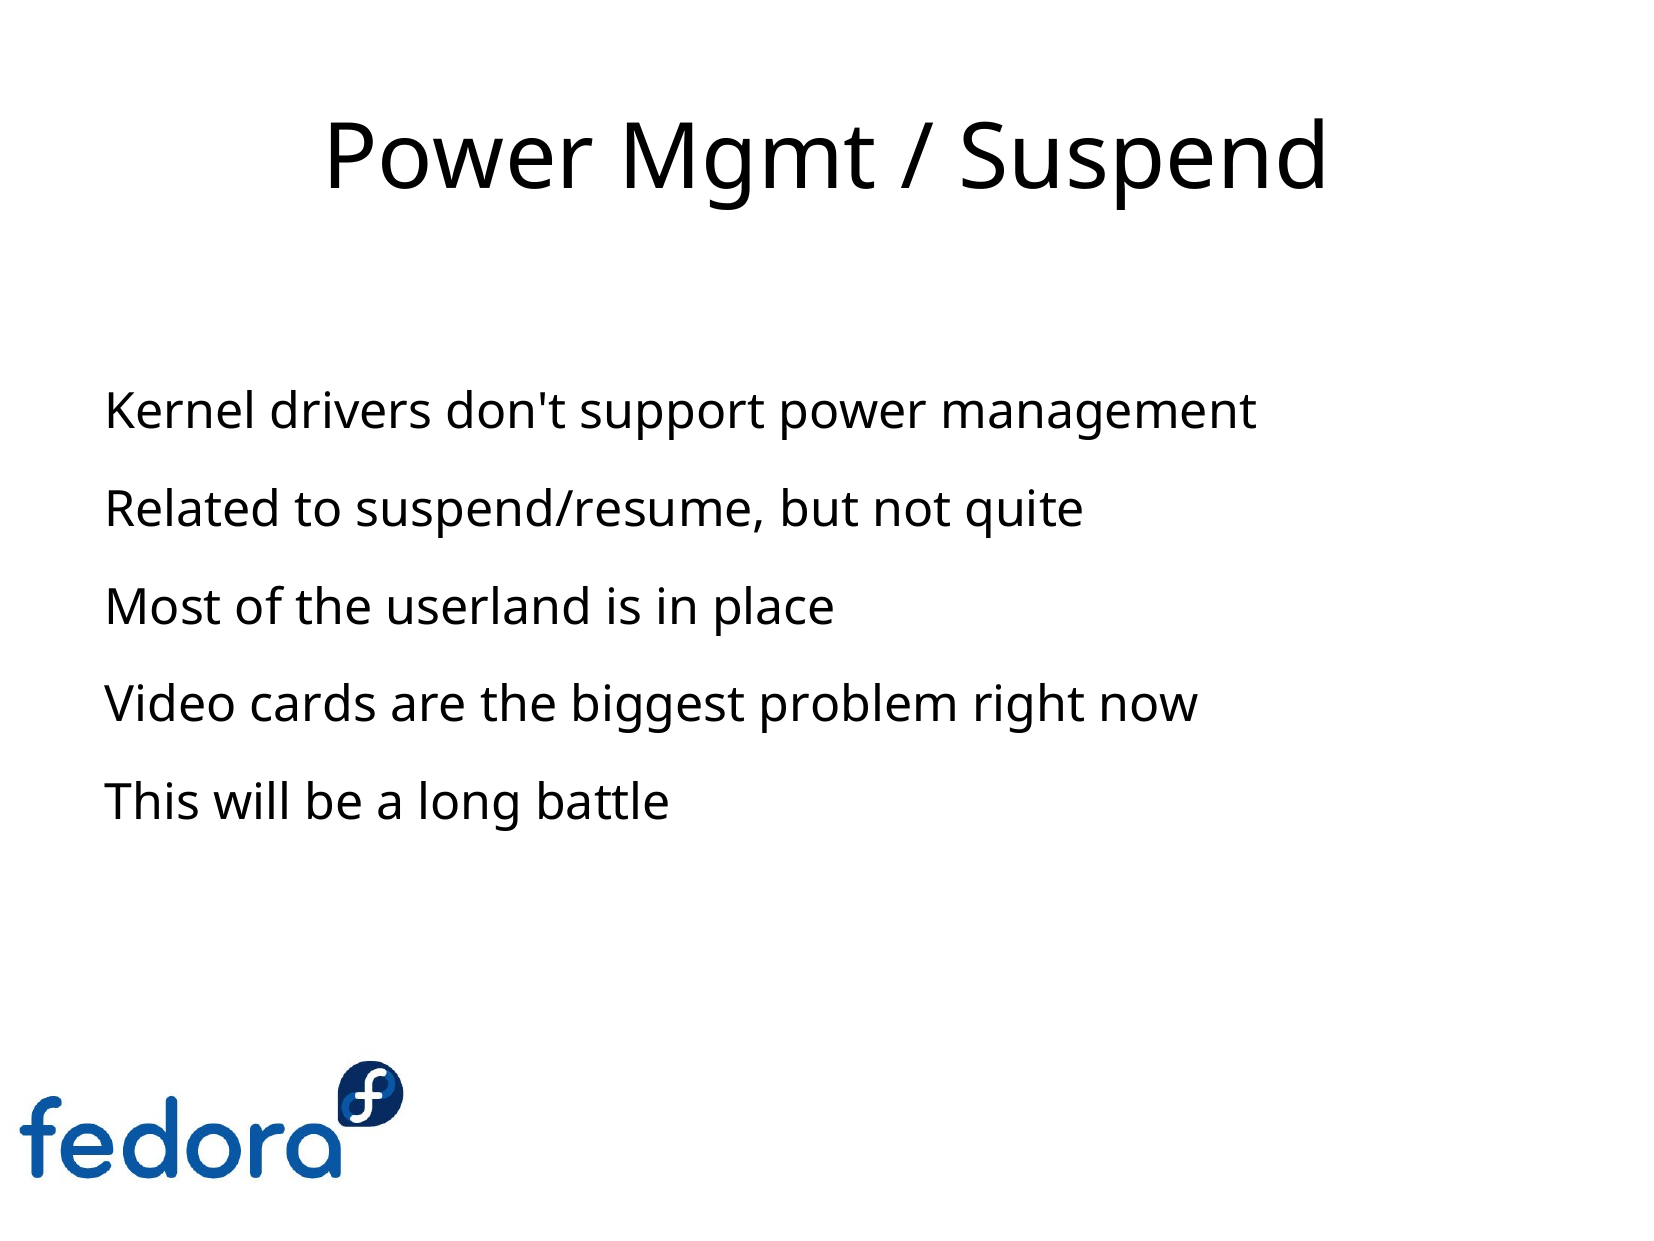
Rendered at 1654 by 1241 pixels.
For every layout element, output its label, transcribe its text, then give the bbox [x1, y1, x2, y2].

list Kernel drivers don't support power management Related to suspend/resume, but not quite Most of the userland is in place Video cards are the biggest problem right now This will be a long battle [86, 375, 1576, 976]
picture [11, 1049, 413, 1199]
title Power Mgmt / Suspend [82, 49, 1571, 257]
